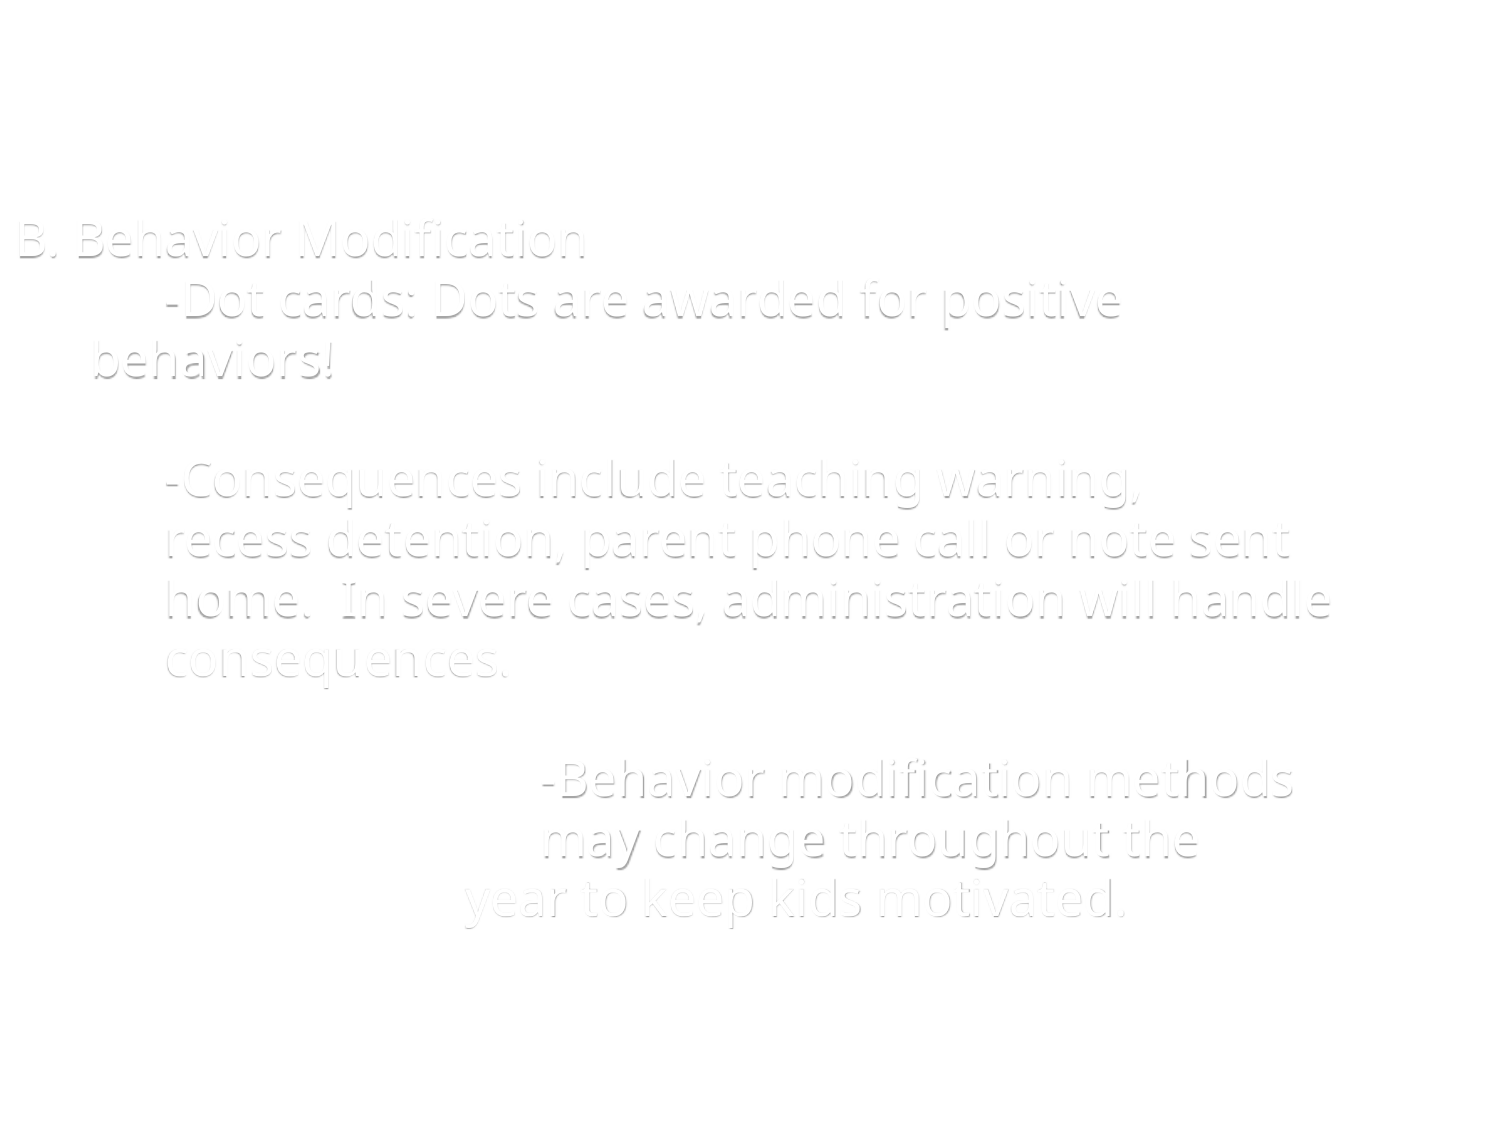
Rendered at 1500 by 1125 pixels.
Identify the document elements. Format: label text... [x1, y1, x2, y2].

text_box B. Behavior Modification -Dot cards: Dots are awarded for positive behaviors! -Consequences include teaching warning, recess detention, parent phone call or note sent home. In severe cases, administration will handle consequences. -Behavior modification methods may change throughout the year to keep kids motivated. [0, 198, 1500, 1125]
